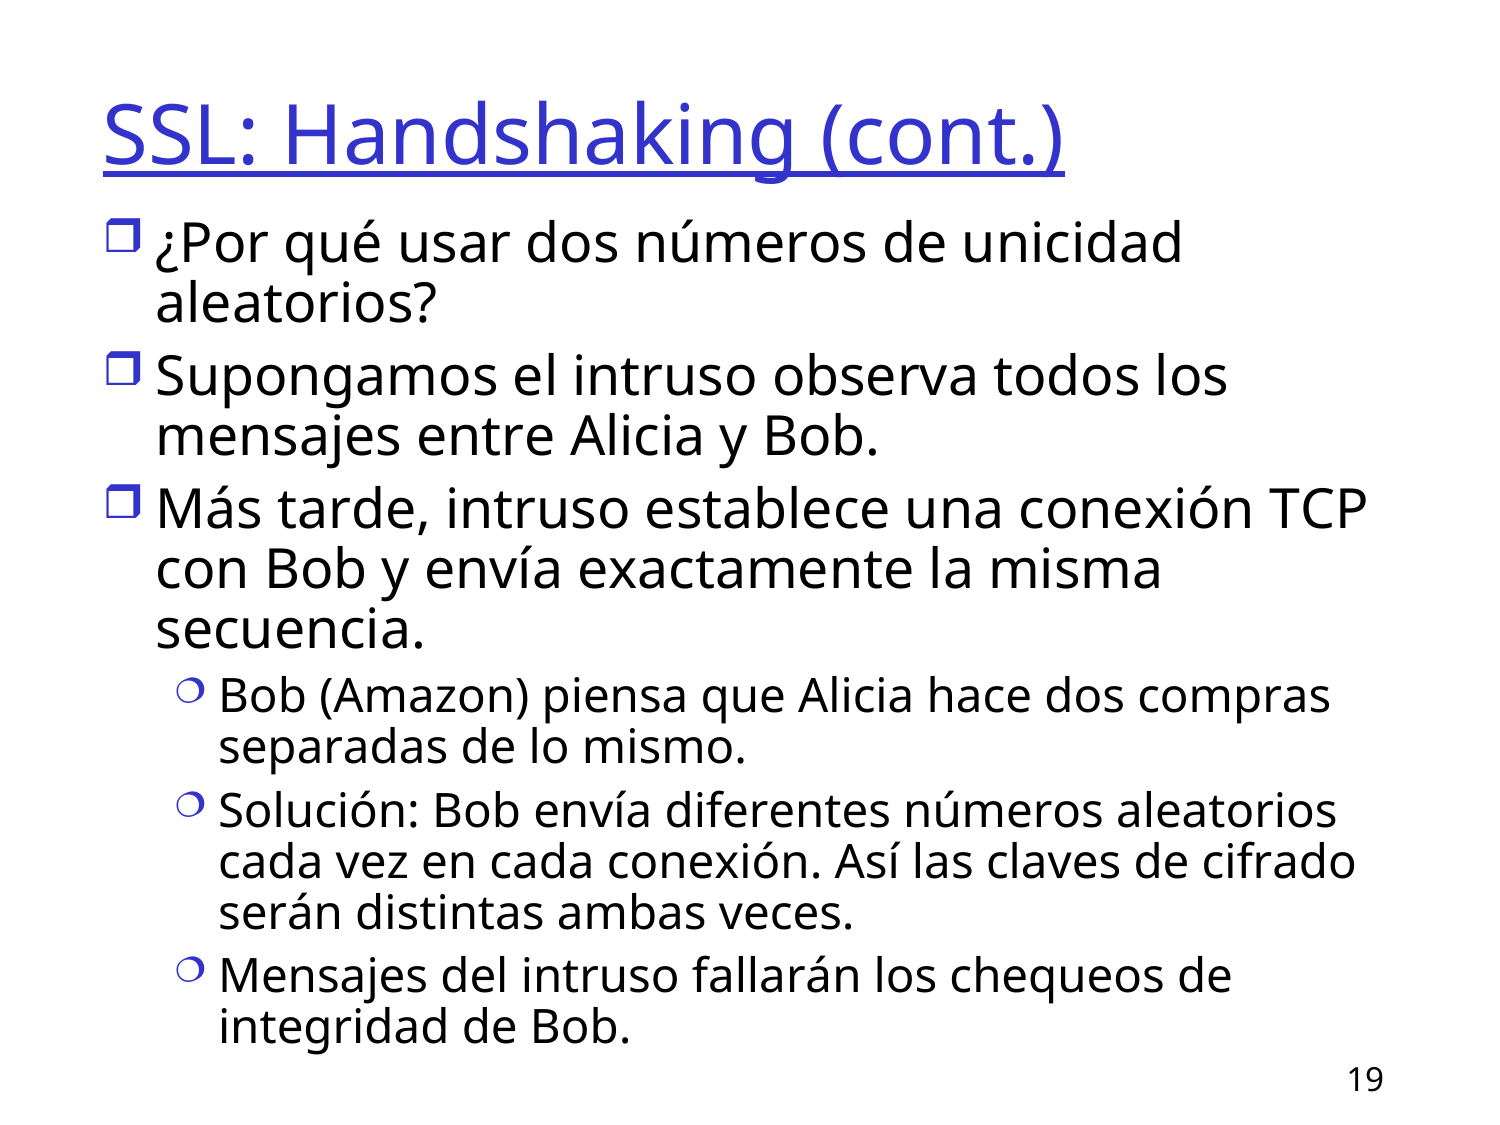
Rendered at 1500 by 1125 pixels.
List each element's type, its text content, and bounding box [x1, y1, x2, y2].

list ¿Por qué usar dos números de unicidad aleatorios? Supongamos el intruso observa todos los mensajes entre Alicia y Bob. Más tarde, intruso establece una conexión TCP con Bob y envía exactamente la misma secuencia. Bob (Amazon) piensa que Alicia hace dos compras separadas de lo mismo. Solución: Bob envía diferentes números aleatorios cada vez en cada conexión. Así las claves de cifrado serán distintas ambas veces. Mensajes del intruso fallarán los chequeos de integridad de Bob. [87, 207, 1421, 1071]
title SSL: Handshaking (cont.) [87, 37, 1363, 207]
